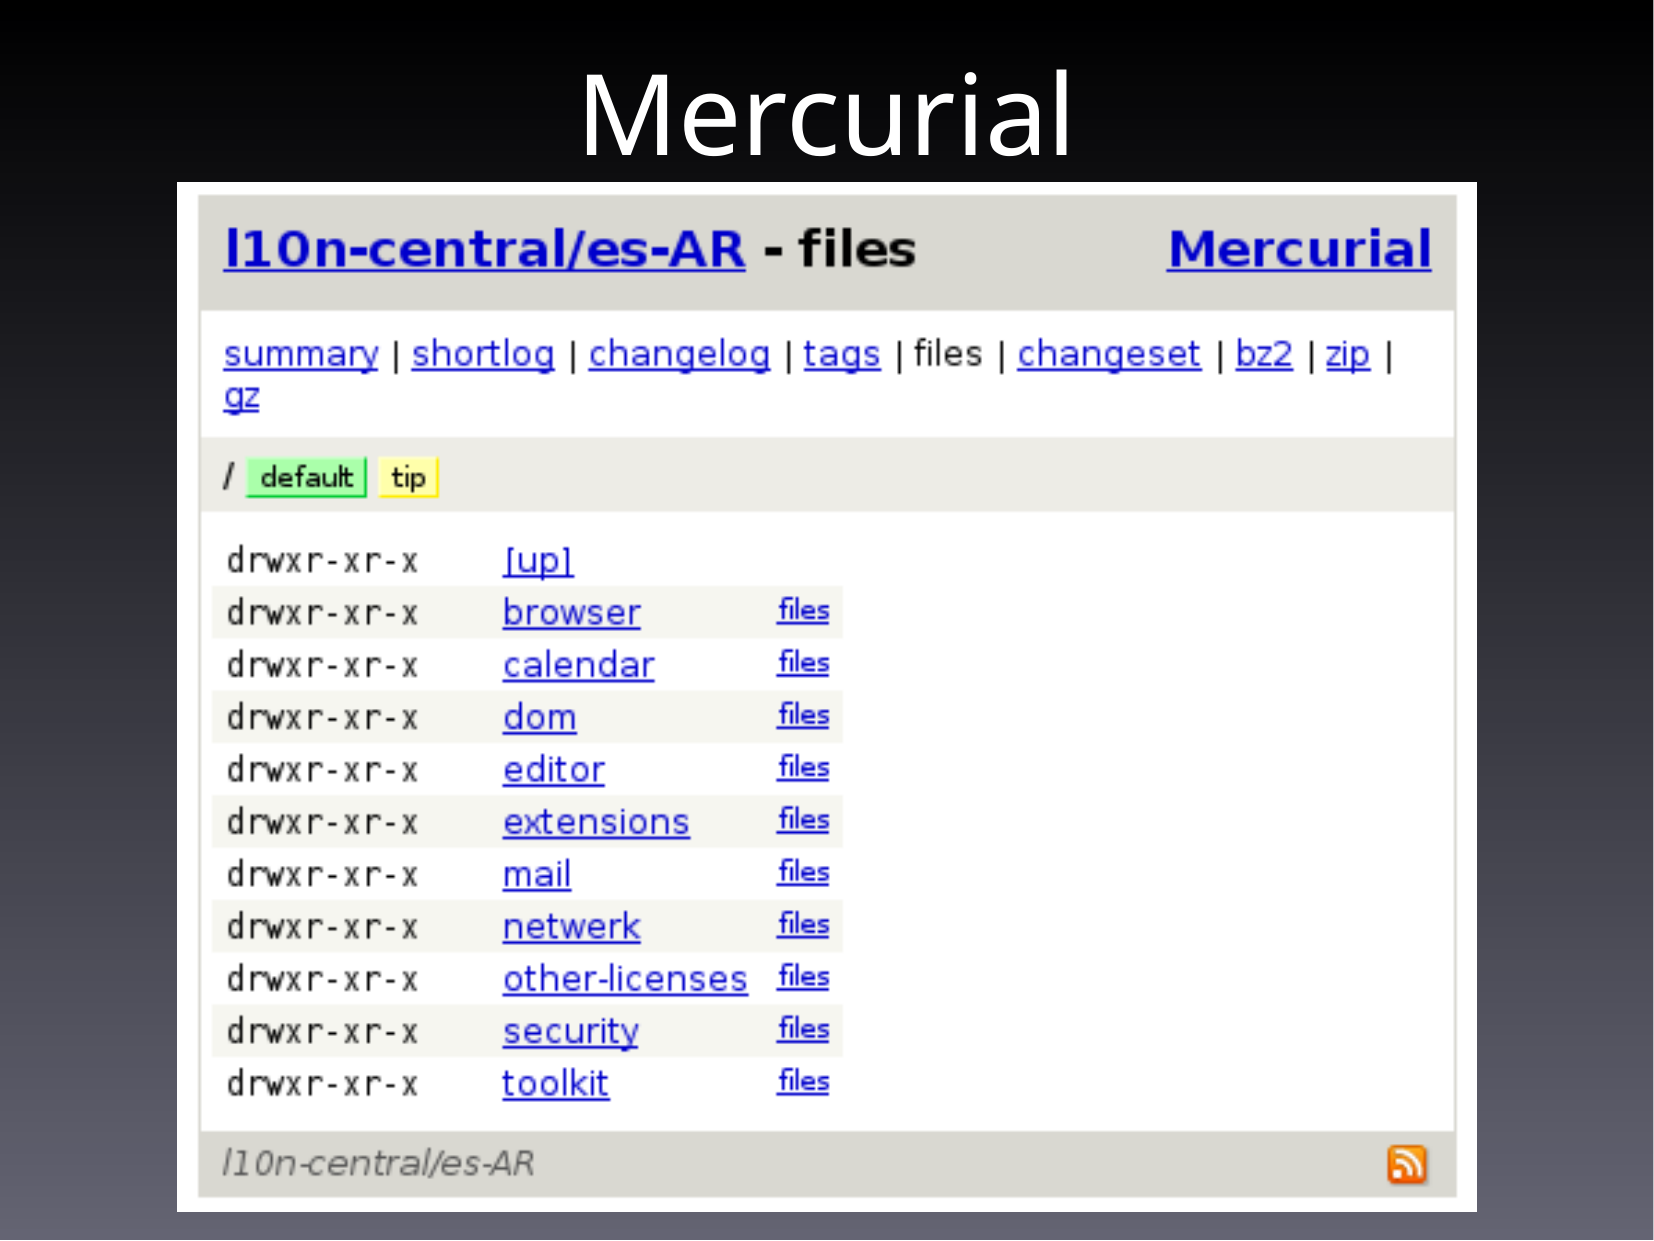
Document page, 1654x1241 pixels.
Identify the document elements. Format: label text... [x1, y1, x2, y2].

title Mercurial [82, 8, 1571, 216]
picture [177, 182, 1477, 1212]
